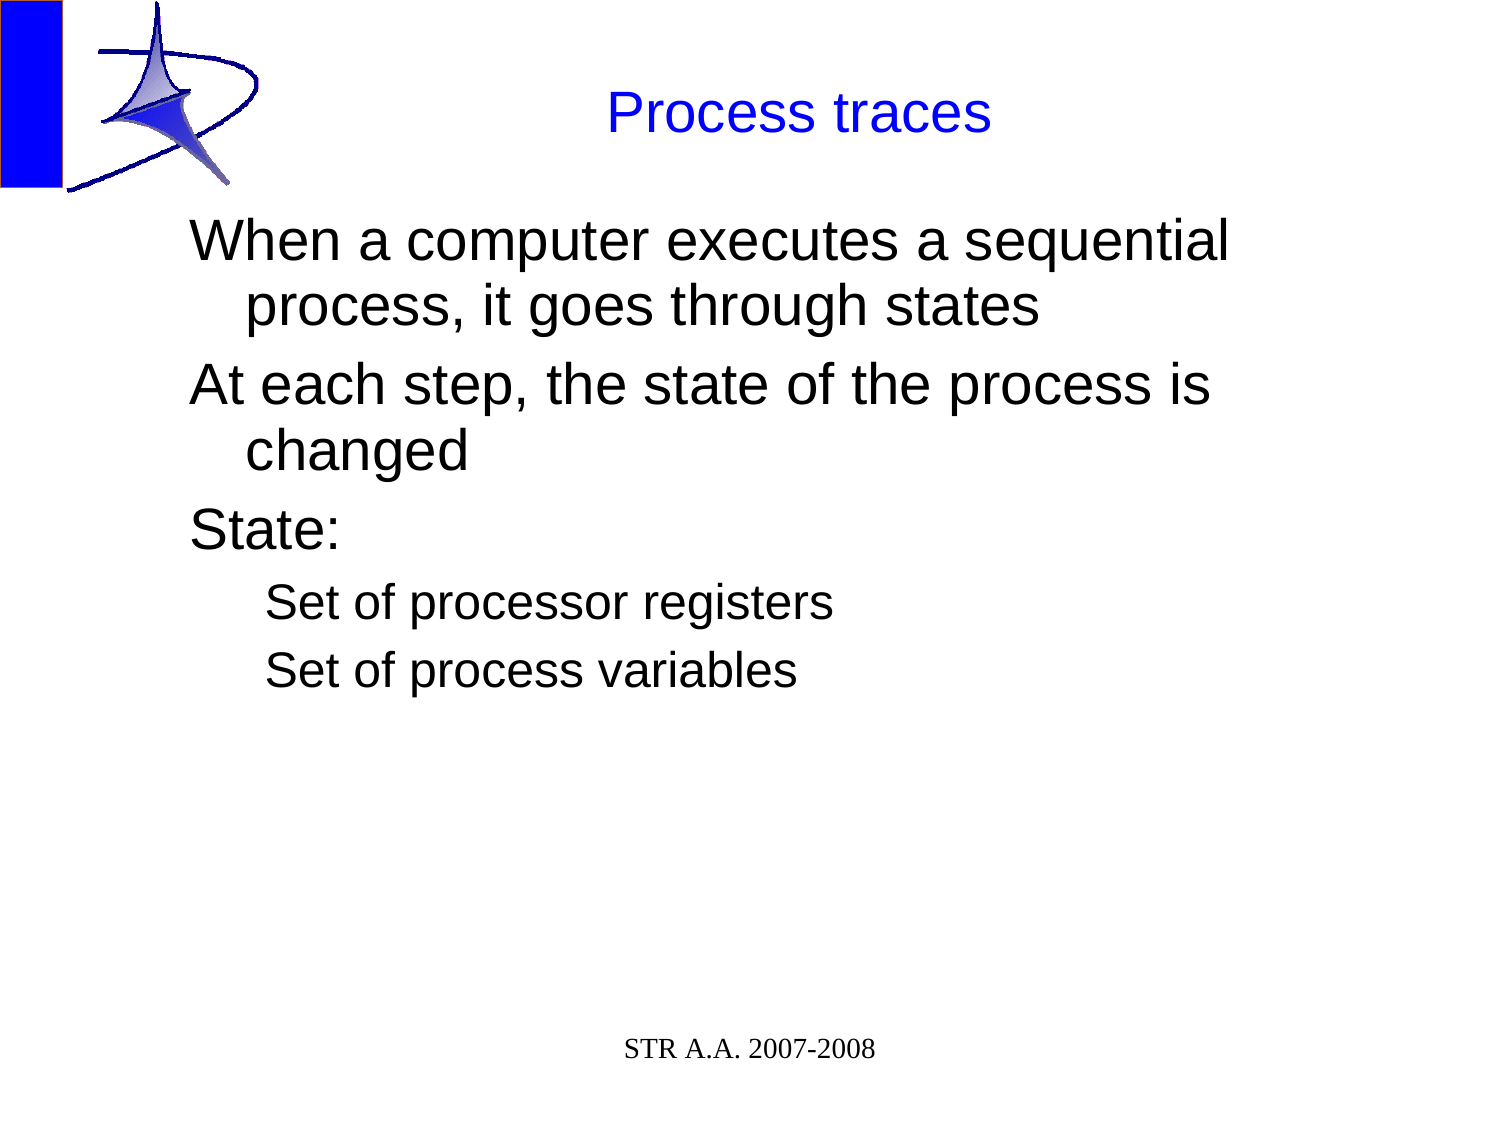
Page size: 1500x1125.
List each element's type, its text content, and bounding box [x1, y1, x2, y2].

title Process traces [174, 61, 1425, 164]
list When a computer executes a sequential process, it goes through states At each step, the state of the process is changed State: Set of processor registers Set of process variables [174, 199, 1425, 963]
picture [62, 0, 263, 197]
